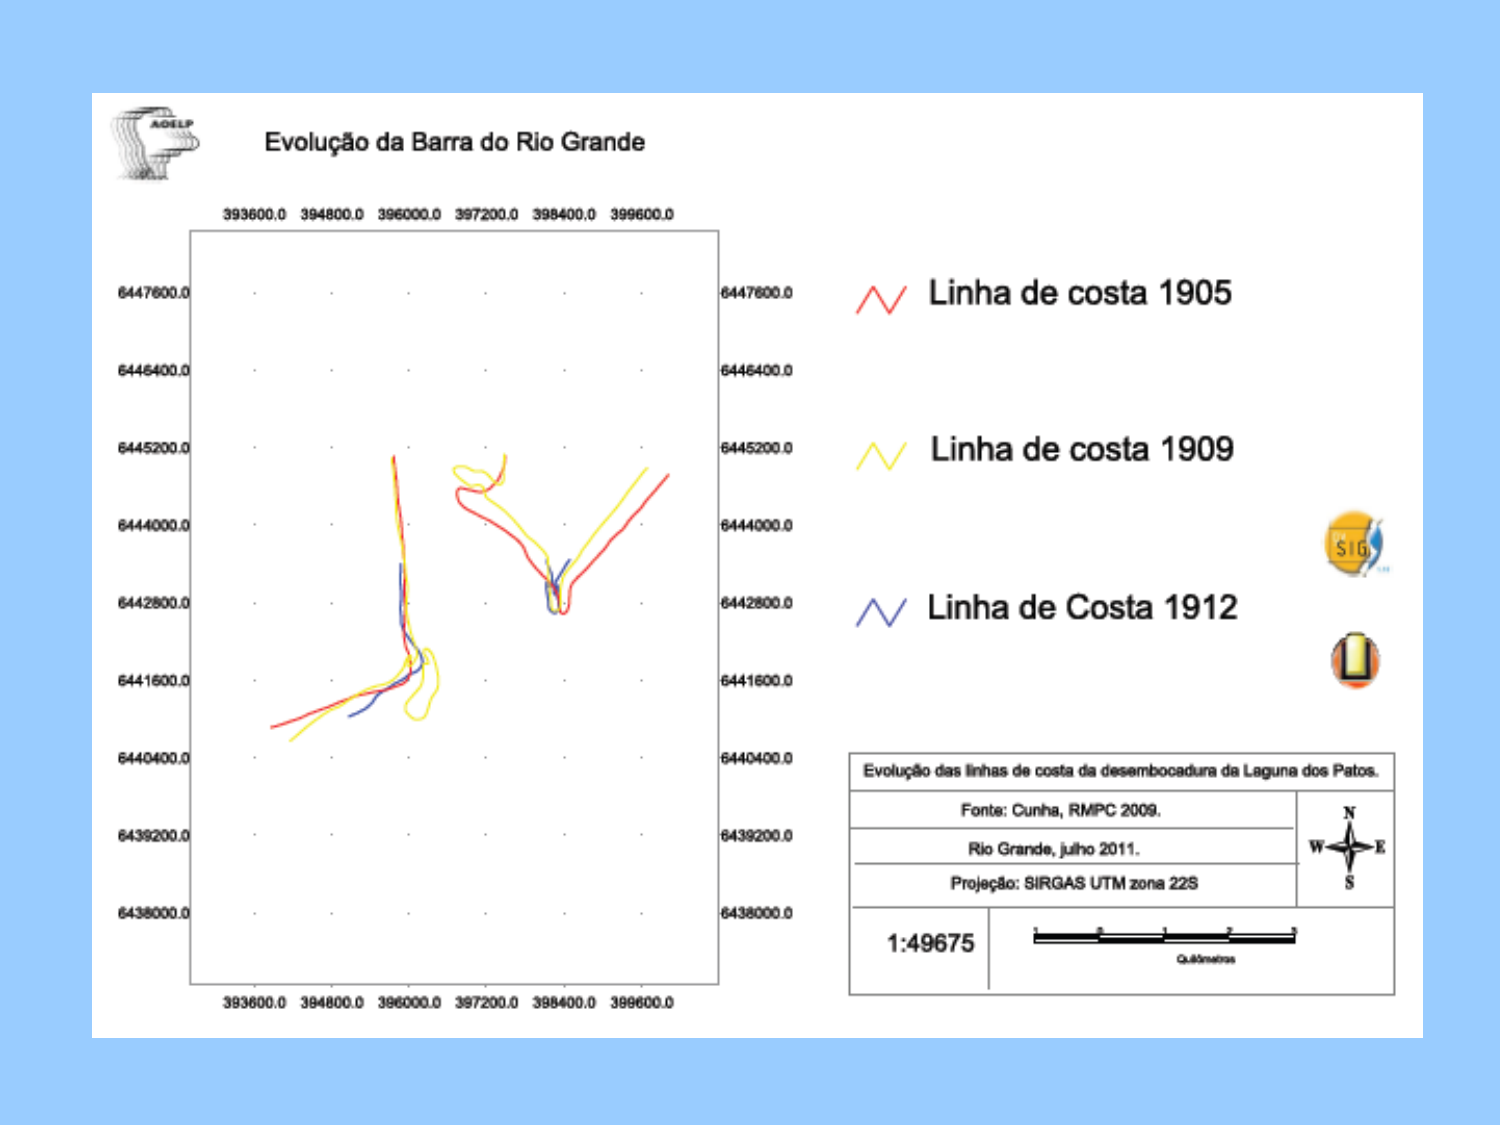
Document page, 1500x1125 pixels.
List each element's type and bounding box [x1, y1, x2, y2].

picture [92, 93, 1423, 1038]
